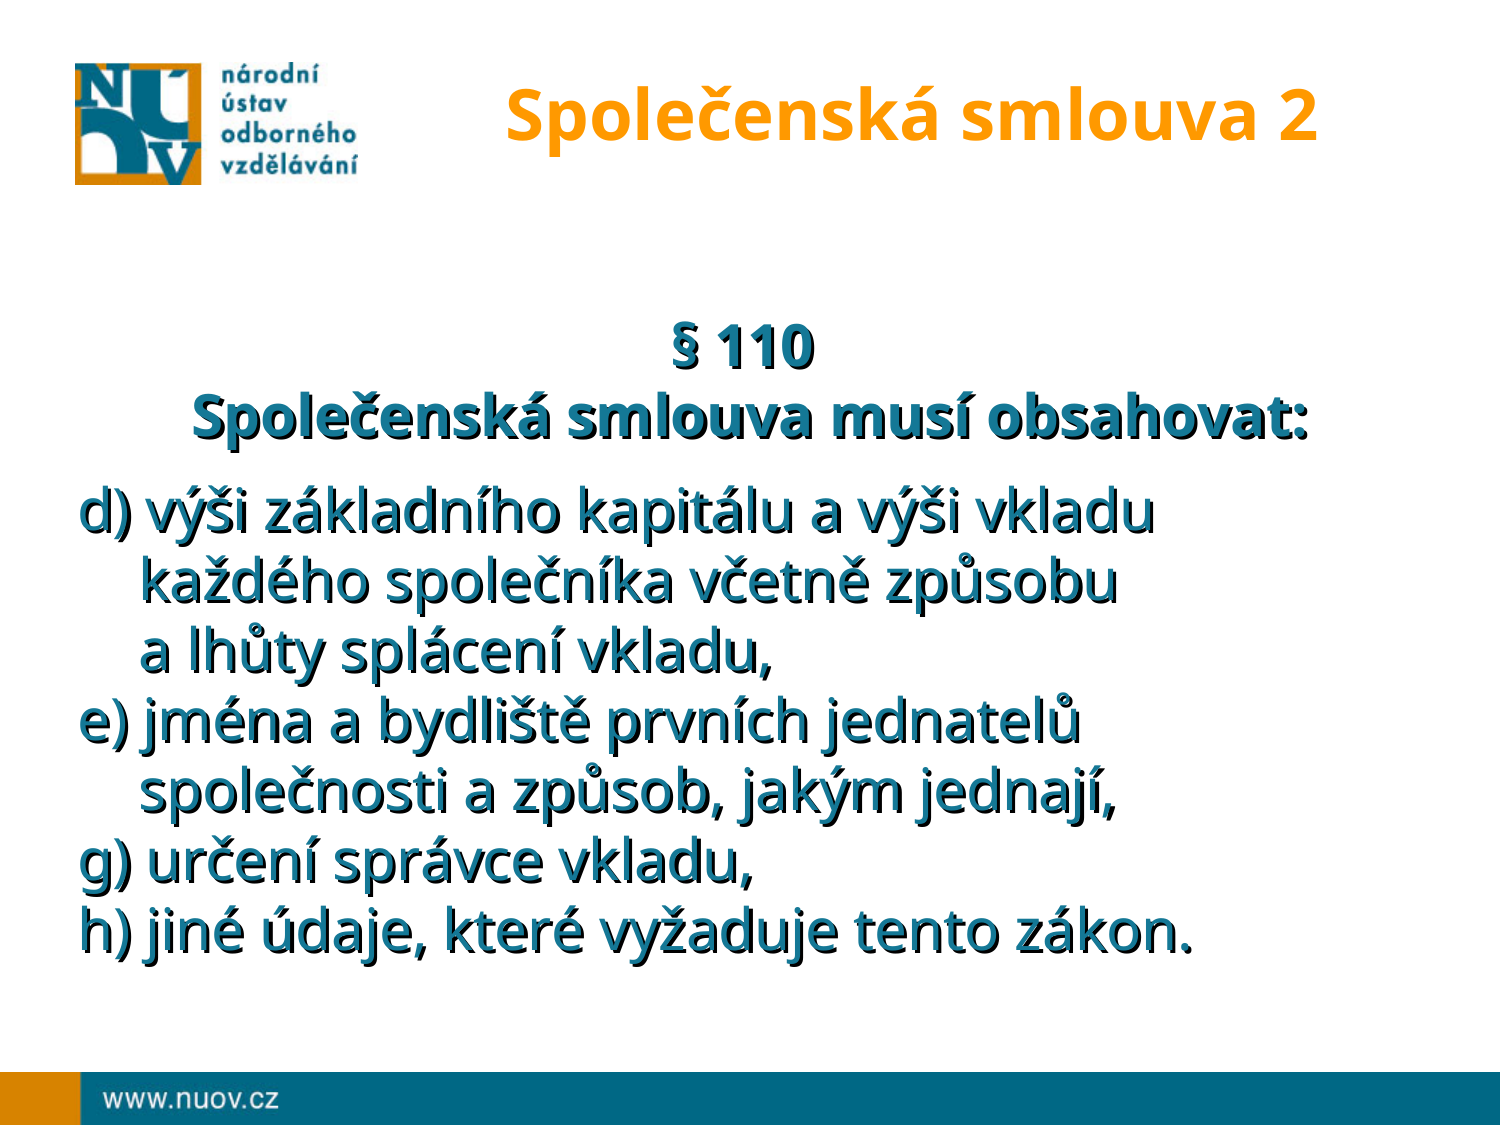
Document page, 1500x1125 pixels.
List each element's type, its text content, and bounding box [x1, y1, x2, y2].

text_box [0, 1072, 1500, 1125]
text_box § 110 Společenská smlouva musí obsahovat: d) výši základního kapitálu a výši vkladu každého společníka včetně způsobu a lhůty splácení vkladu, e) jména a bydliště prvních jednatelů společnosti a způsob, jakým jednají, g) určení správce vkladu, h) jiné údaje, které vyžaduje tento zákon. [62, 299, 1438, 971]
title Společenská smlouva 2 [399, 37, 1425, 188]
text_box [75, 62, 358, 185]
